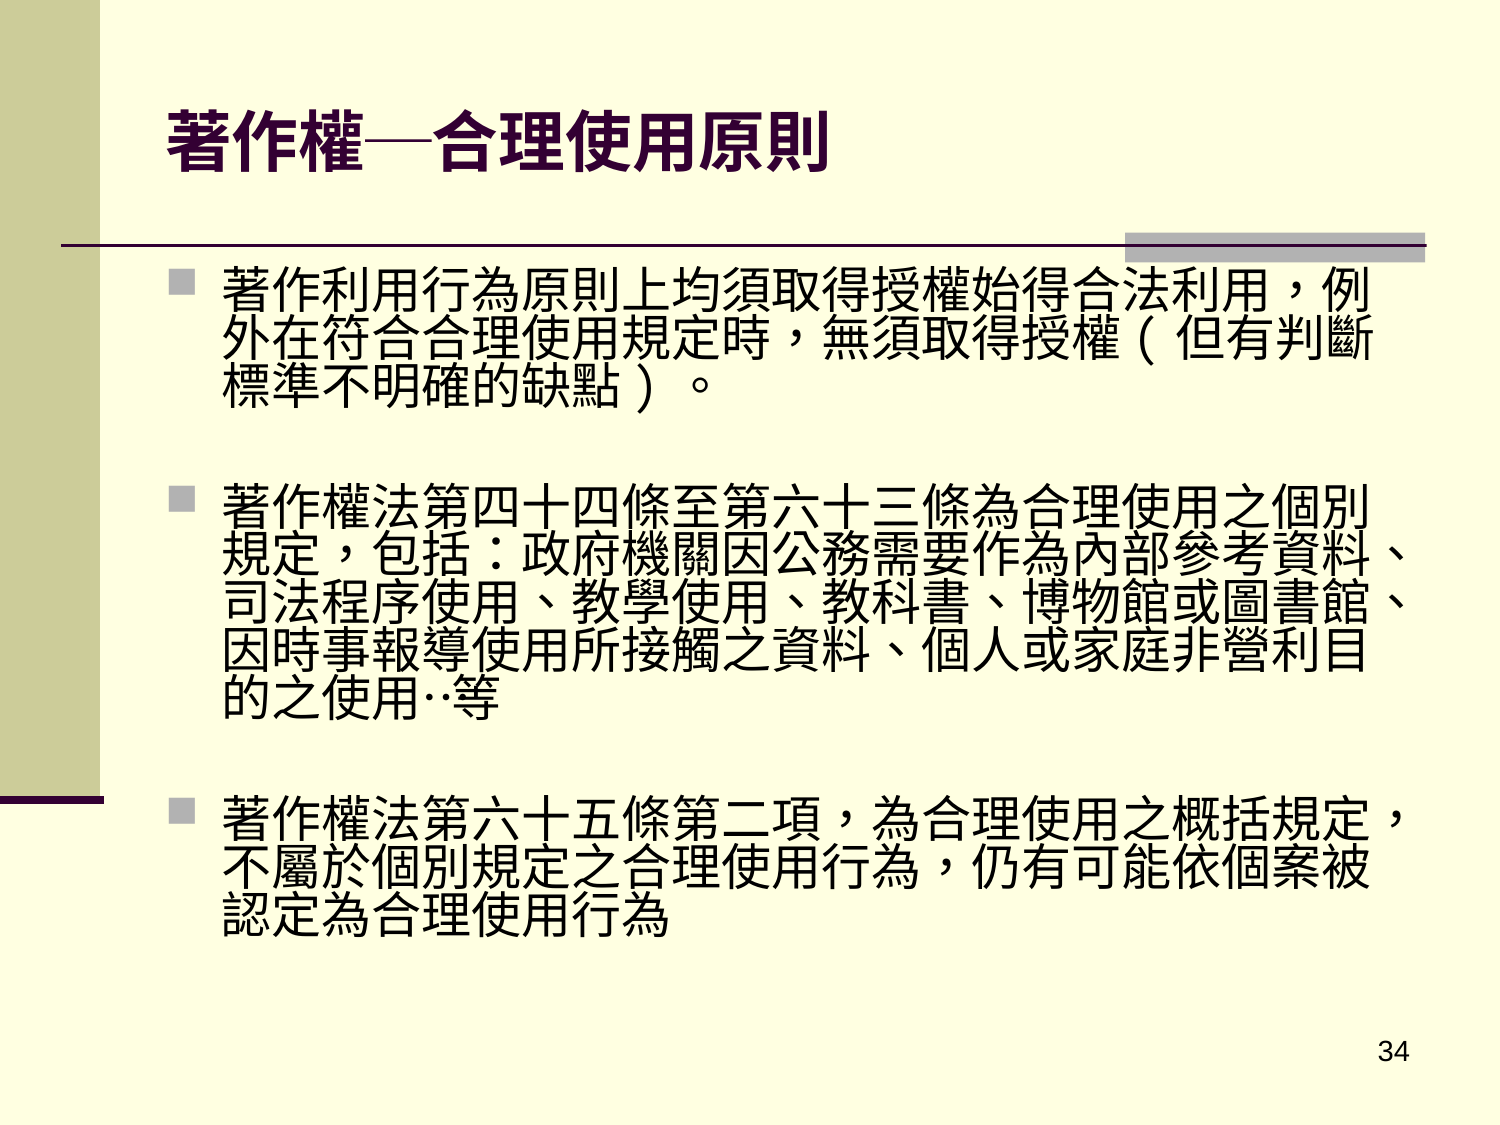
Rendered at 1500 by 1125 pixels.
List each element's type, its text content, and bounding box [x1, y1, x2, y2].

list 著作利用行為原則上均須取得授權始得合法利用，例外在符合合理使用規定時，無須取得授權(但有判斷標準不明確的缺點)。 著作權法第四十四條至第六十三條為合理使用之個別規定，包括：政府機關因公務需要作為內部參考資料、司法程序使用、教學使用、教科書、博物館或圖書館、因時事報導使用所接觸之資料、個人或家庭非營利目的之使用…等 著作權法第六十五條第二項，為合理使用之概括規定，不屬於個別規定之合理使用行為，仍有可能依個案被認定為合理使用行為 [150, 262, 1426, 1006]
title 著作權─合理使用原則 [150, 45, 1426, 234]
text_box <編號> [1074, 1024, 1426, 1103]
